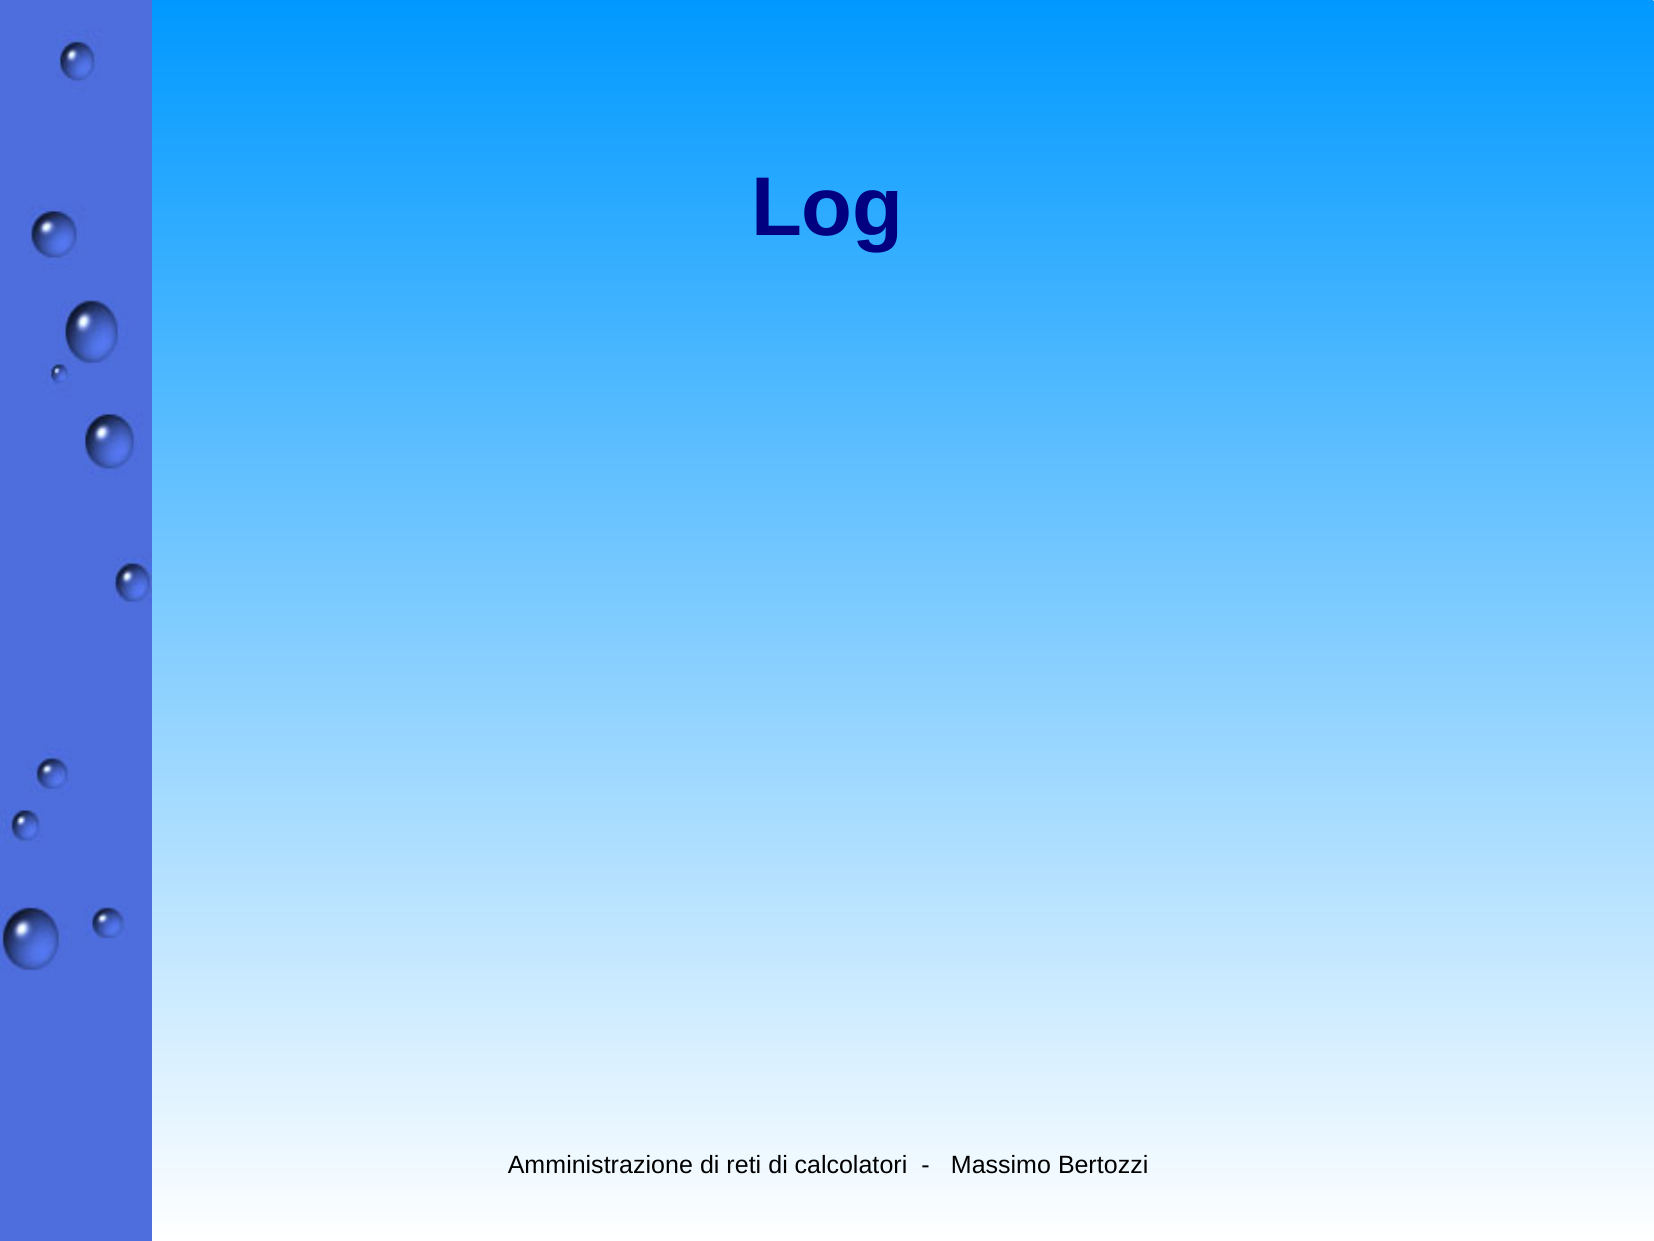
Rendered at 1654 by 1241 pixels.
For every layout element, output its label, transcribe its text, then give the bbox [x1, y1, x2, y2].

title Log [121, 102, 1534, 311]
picture [0, 0, 152, 1241]
